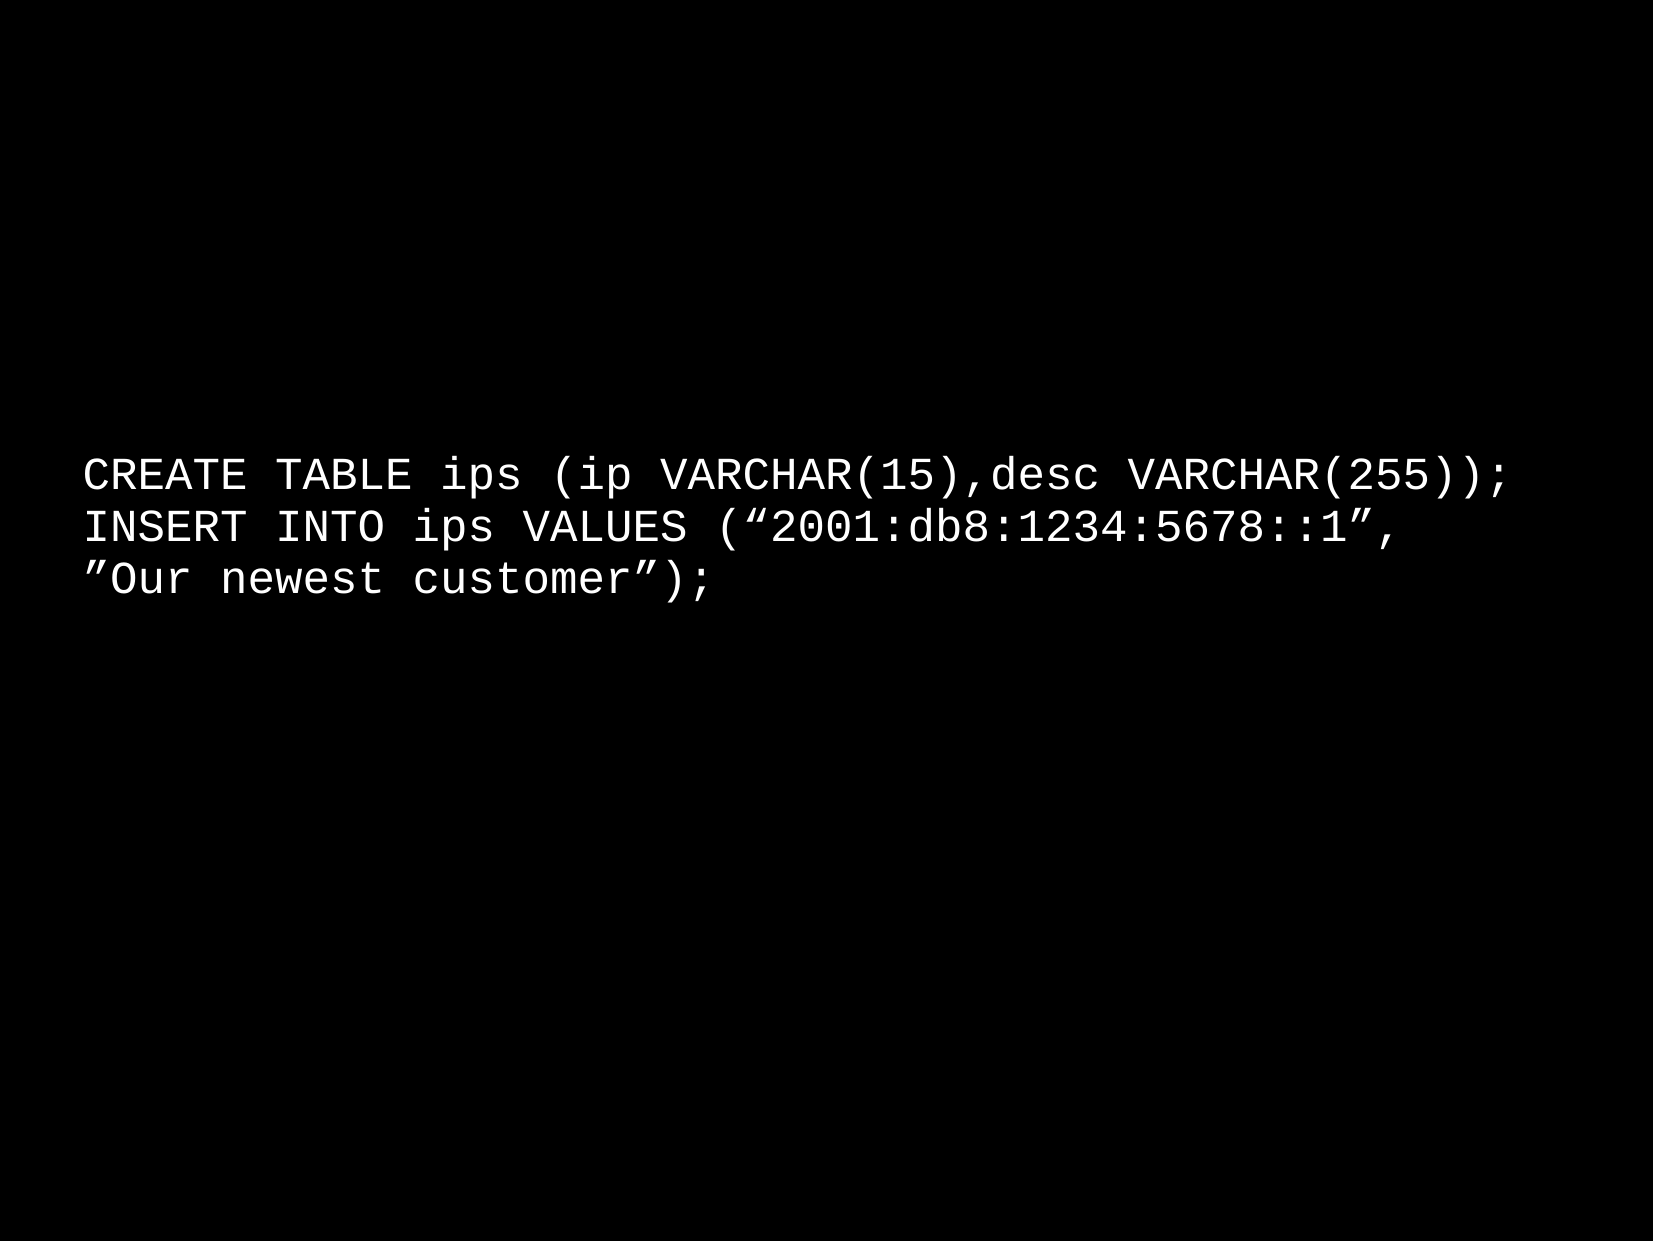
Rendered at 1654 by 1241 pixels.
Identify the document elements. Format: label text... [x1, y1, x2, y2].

subtitle CREATE TABLE ips (ip VARCHAR(15),desc VARCHAR(255)); INSERT INTO ips VALUES (“2001:db8:1234:5678::1”, ”Our newest customer”); [82, 49, 1571, 1010]
